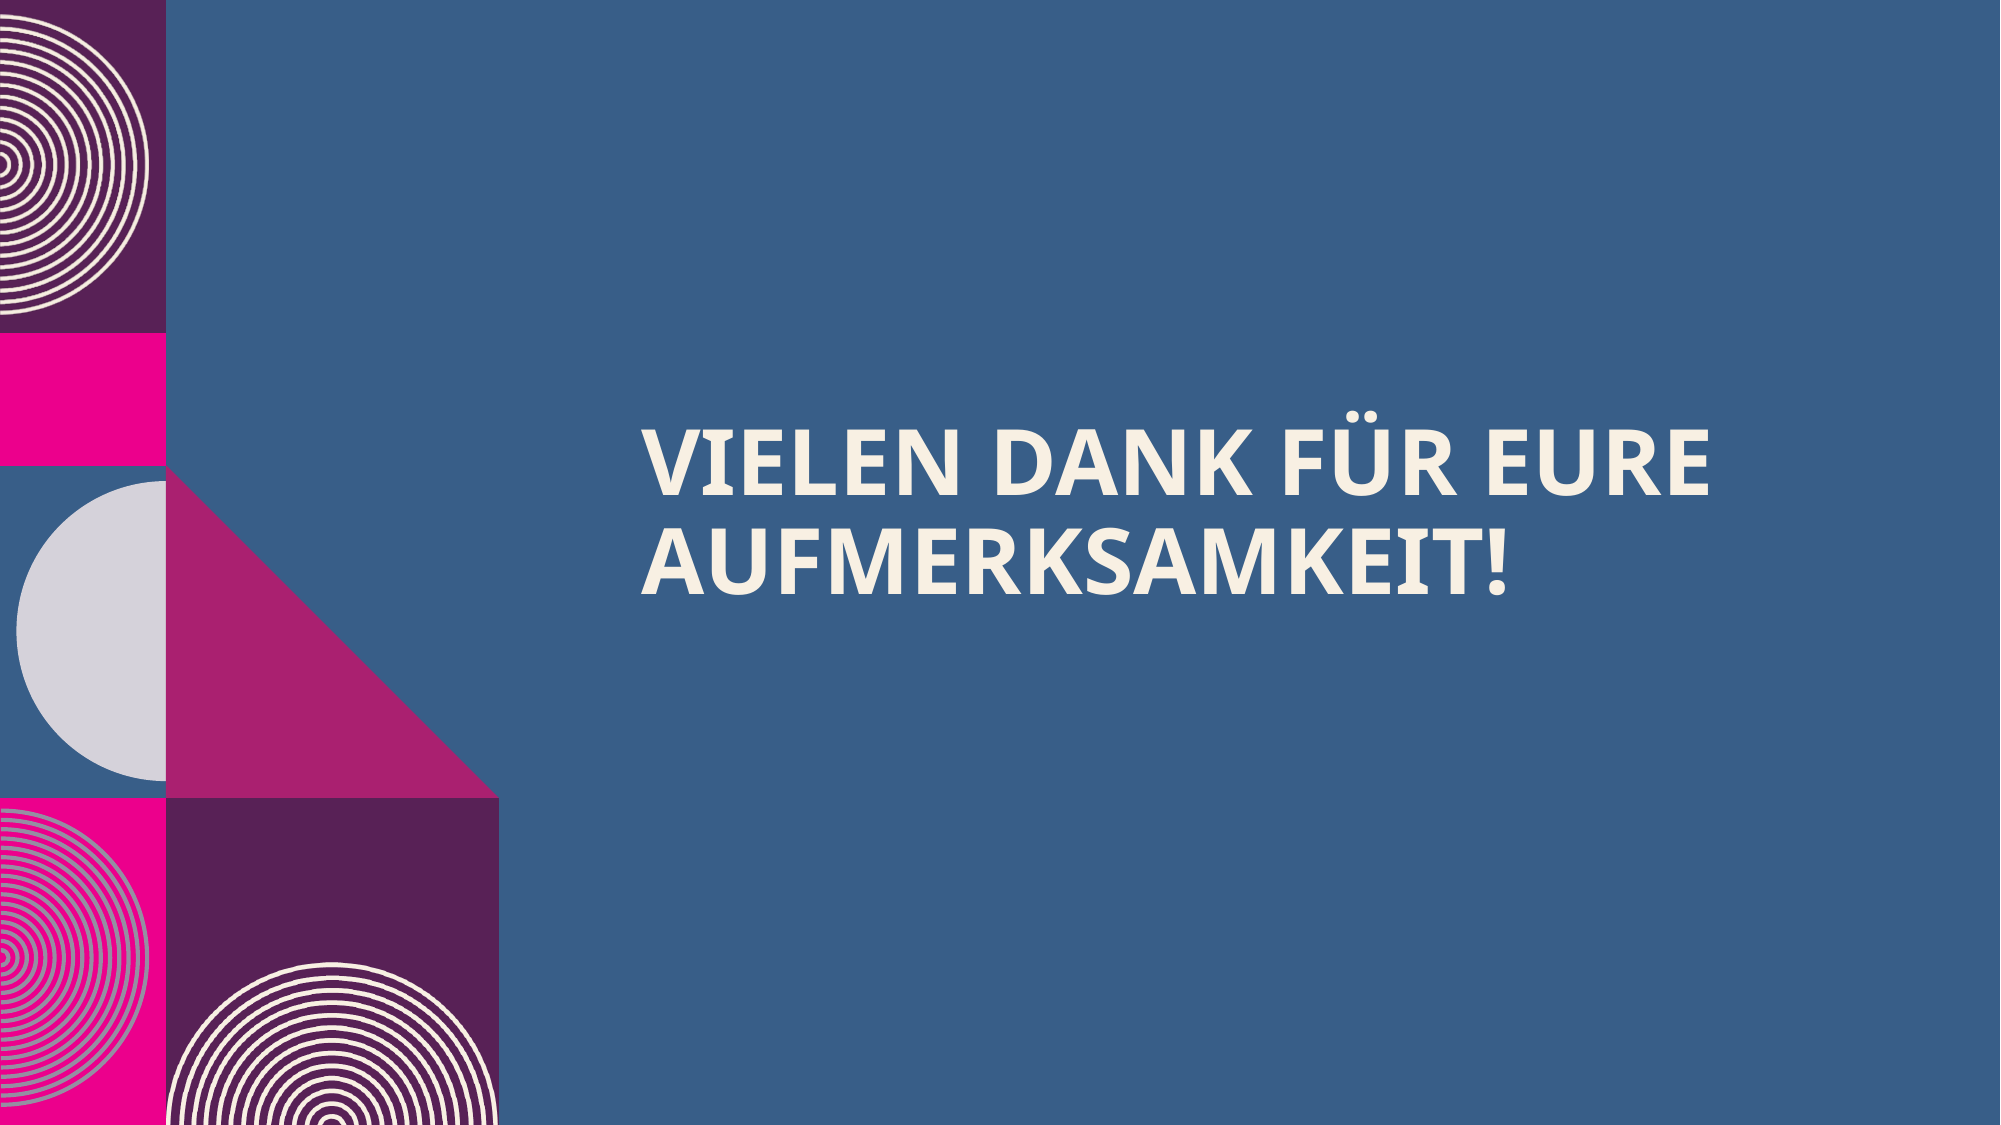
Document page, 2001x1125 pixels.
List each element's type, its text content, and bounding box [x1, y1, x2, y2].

title Vielen Dank für Eure aufmerksamkeit! [626, 408, 1875, 1125]
